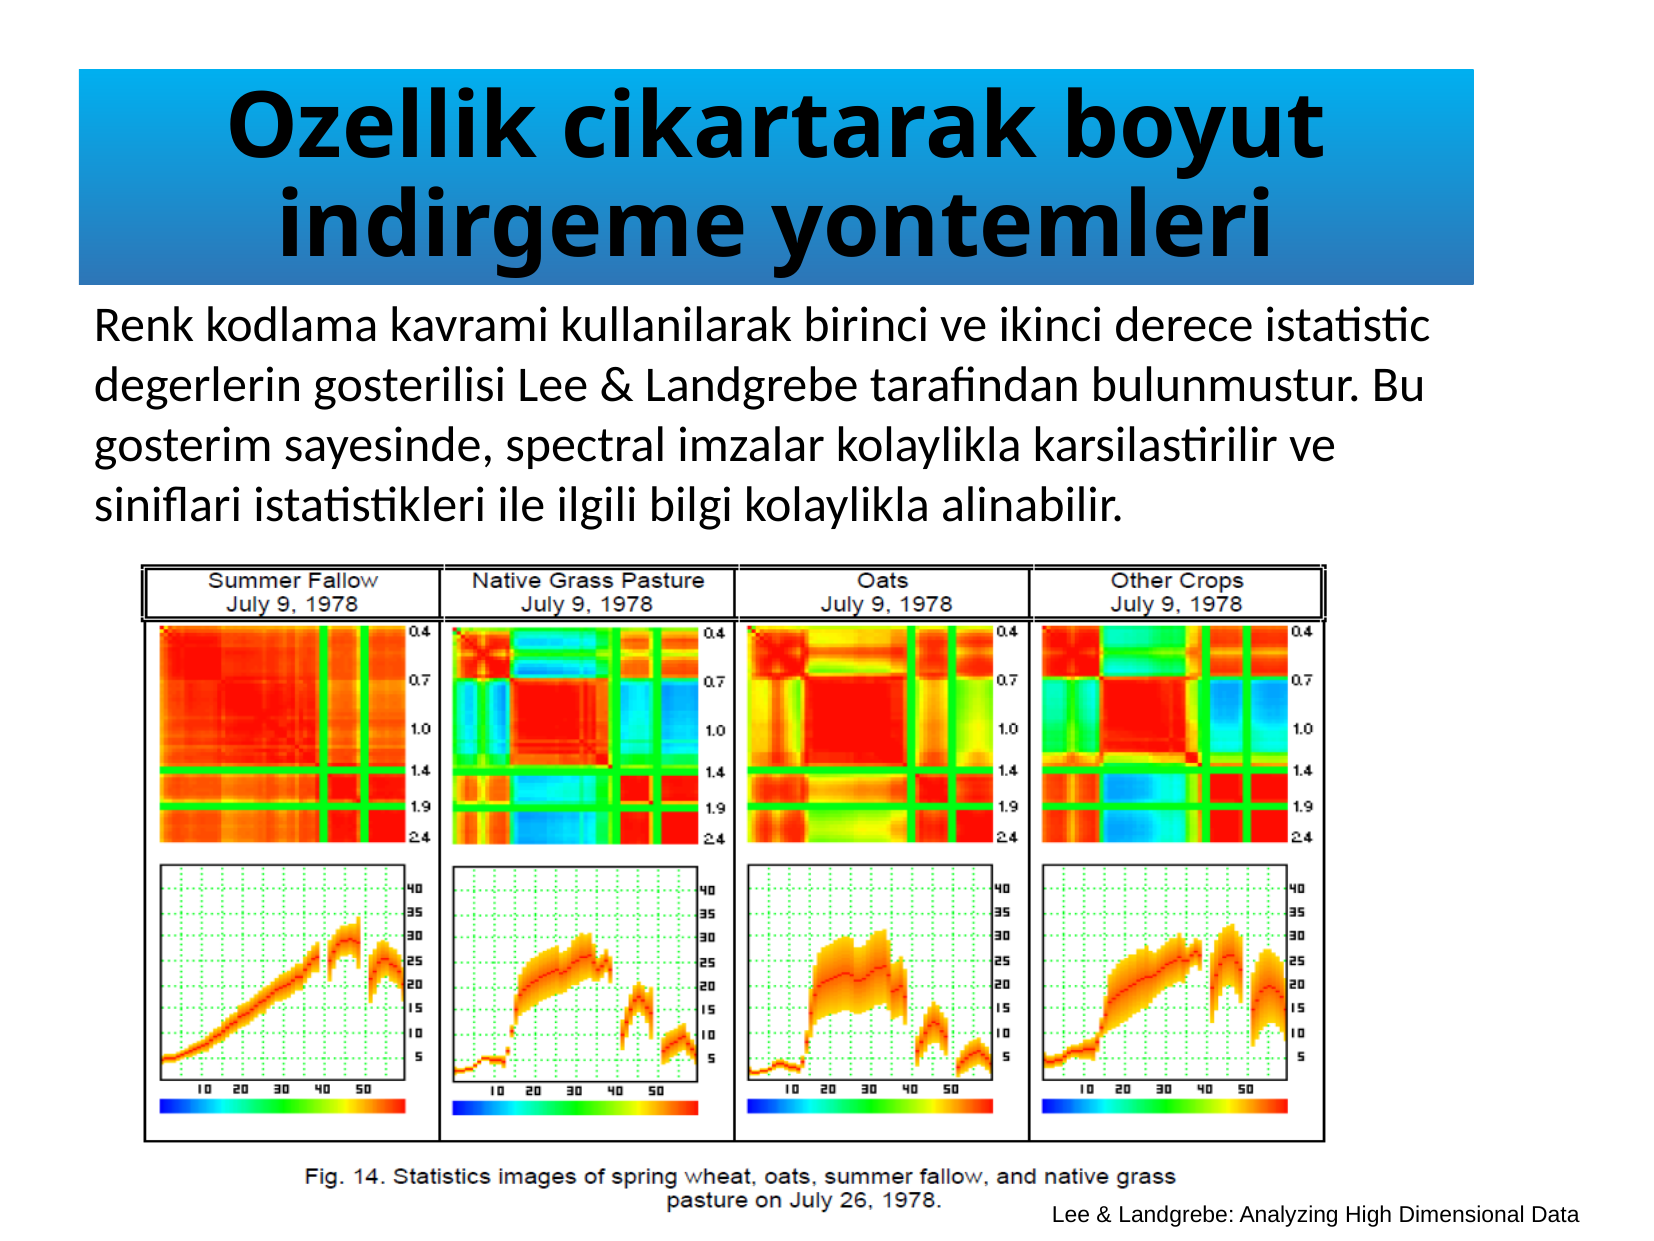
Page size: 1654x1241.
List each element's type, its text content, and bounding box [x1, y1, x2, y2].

picture [137, 550, 1346, 1229]
text_box Renk kodlama kavrami kullanilarak birinci ve ikinci derece istatistic degerlerin gosterilisi Lee & Landgrebe tarafindan bulunmustur. Bu gosterim sayesinde, spectral imzalar kolaylikla karsilastirilir ve siniflari istatistikleri ile ilgili bilgi kolaylikla alinabilir. [79, 284, 1481, 584]
text_box Lee & Landgrebe: Analyzing High Dimensional Data [1037, 1192, 1601, 1234]
text_box Ozellik cikartarak boyut indirgeme yontemleri [78, 69, 1474, 285]
